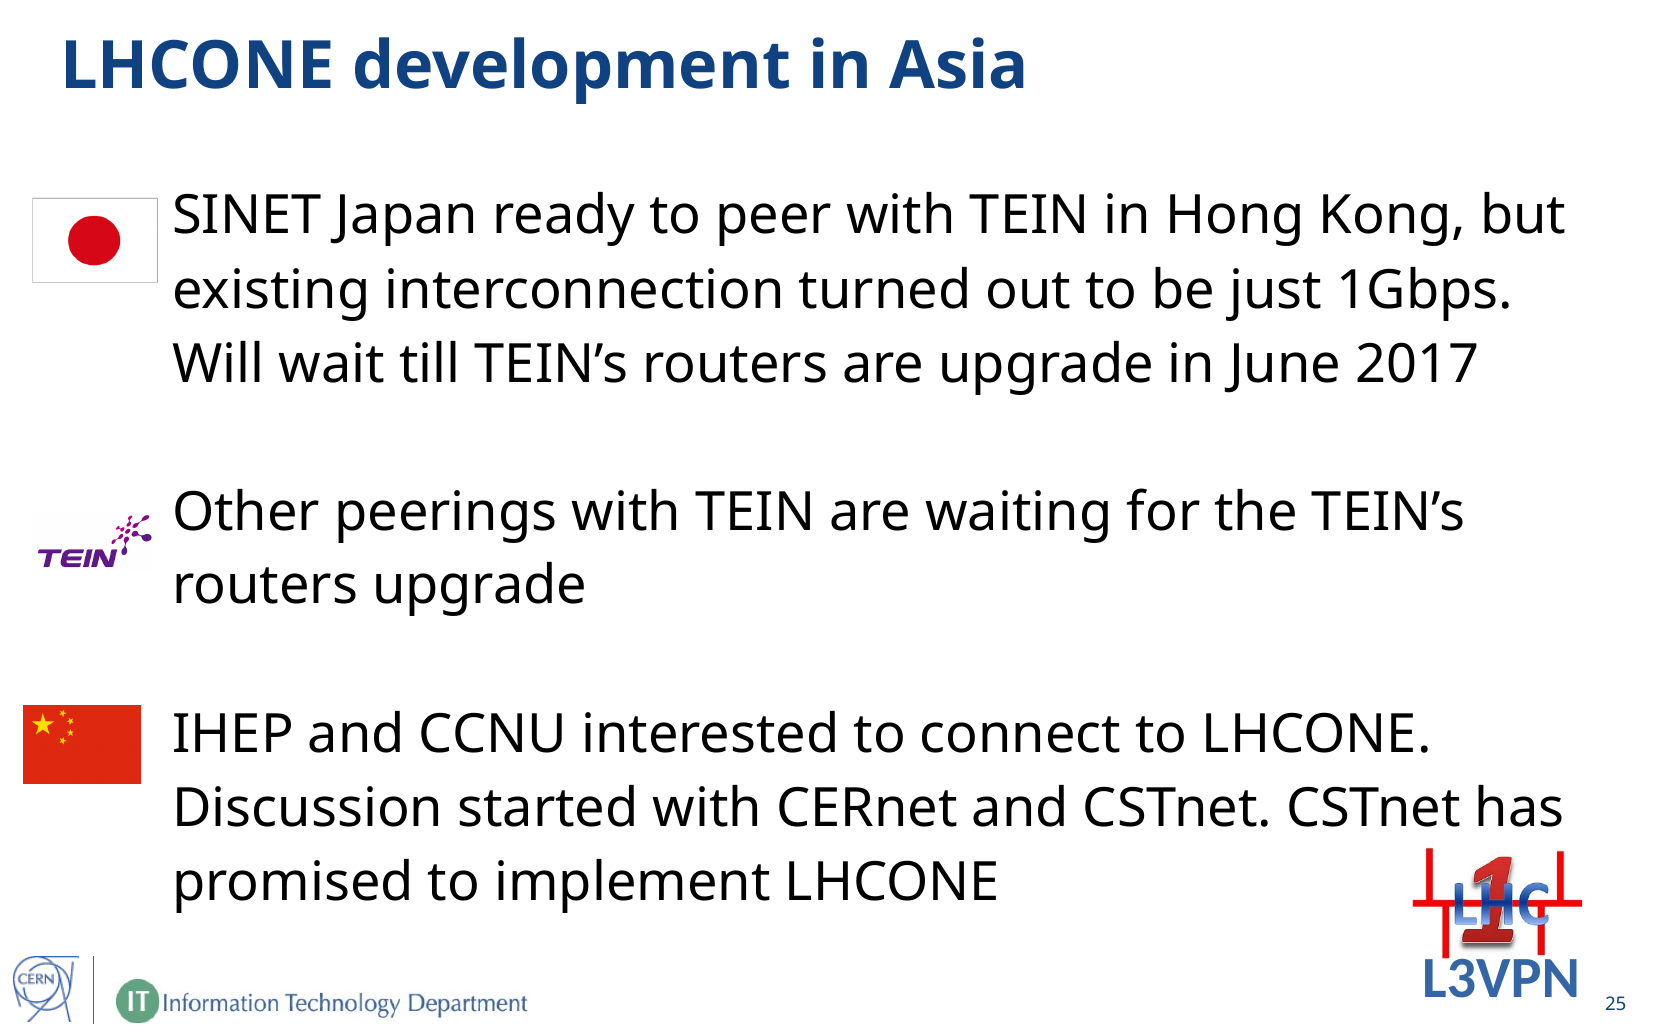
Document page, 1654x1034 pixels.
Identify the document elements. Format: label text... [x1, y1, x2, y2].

picture [32, 197, 158, 283]
picture [13, 956, 79, 1032]
picture [23, 705, 141, 784]
text_box L3VPN [1398, 946, 1604, 1023]
picture [116, 979, 788, 1023]
picture [1403, 839, 1589, 946]
picture [31, 510, 158, 572]
text_box SINET Japan ready to peer with TEIN in Hong Kong, but existing interconnection turned out to be just 1Gbps. Will wait till TEIN’s routers are upgrade in June 2017 Other peerings with TEIN are waiting for the TEIN’s routers upgrade IHEP and CCNU interested to connect to LHCONE. Discussion started with CERnet and CSTnet. CSTnet has promised to implement LHCONE [157, 168, 1614, 995]
title LHCONE development in Asia [60, 0, 1528, 138]
